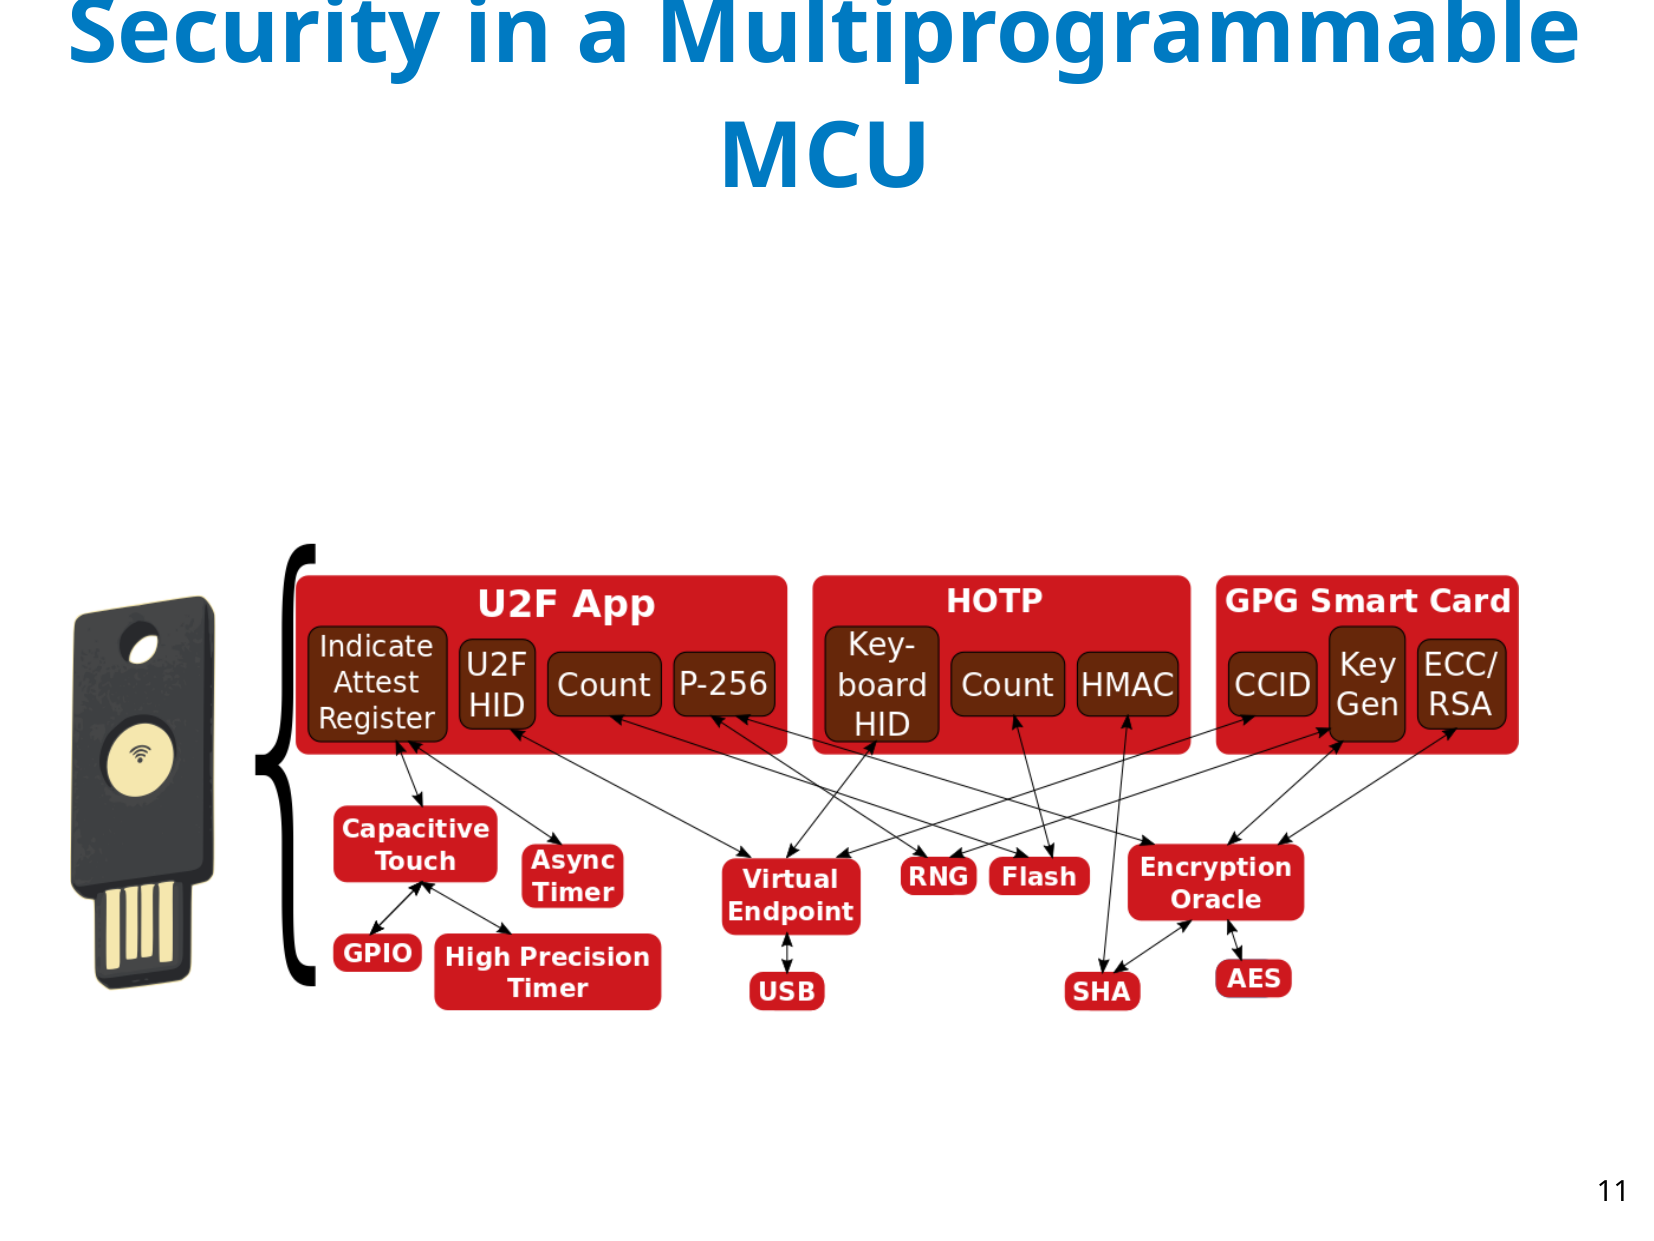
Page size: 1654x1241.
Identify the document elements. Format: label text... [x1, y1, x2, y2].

picture [70, 472, 1519, 1141]
text_box Security in a Multiprogrammable MCU [0, 0, 1651, 181]
